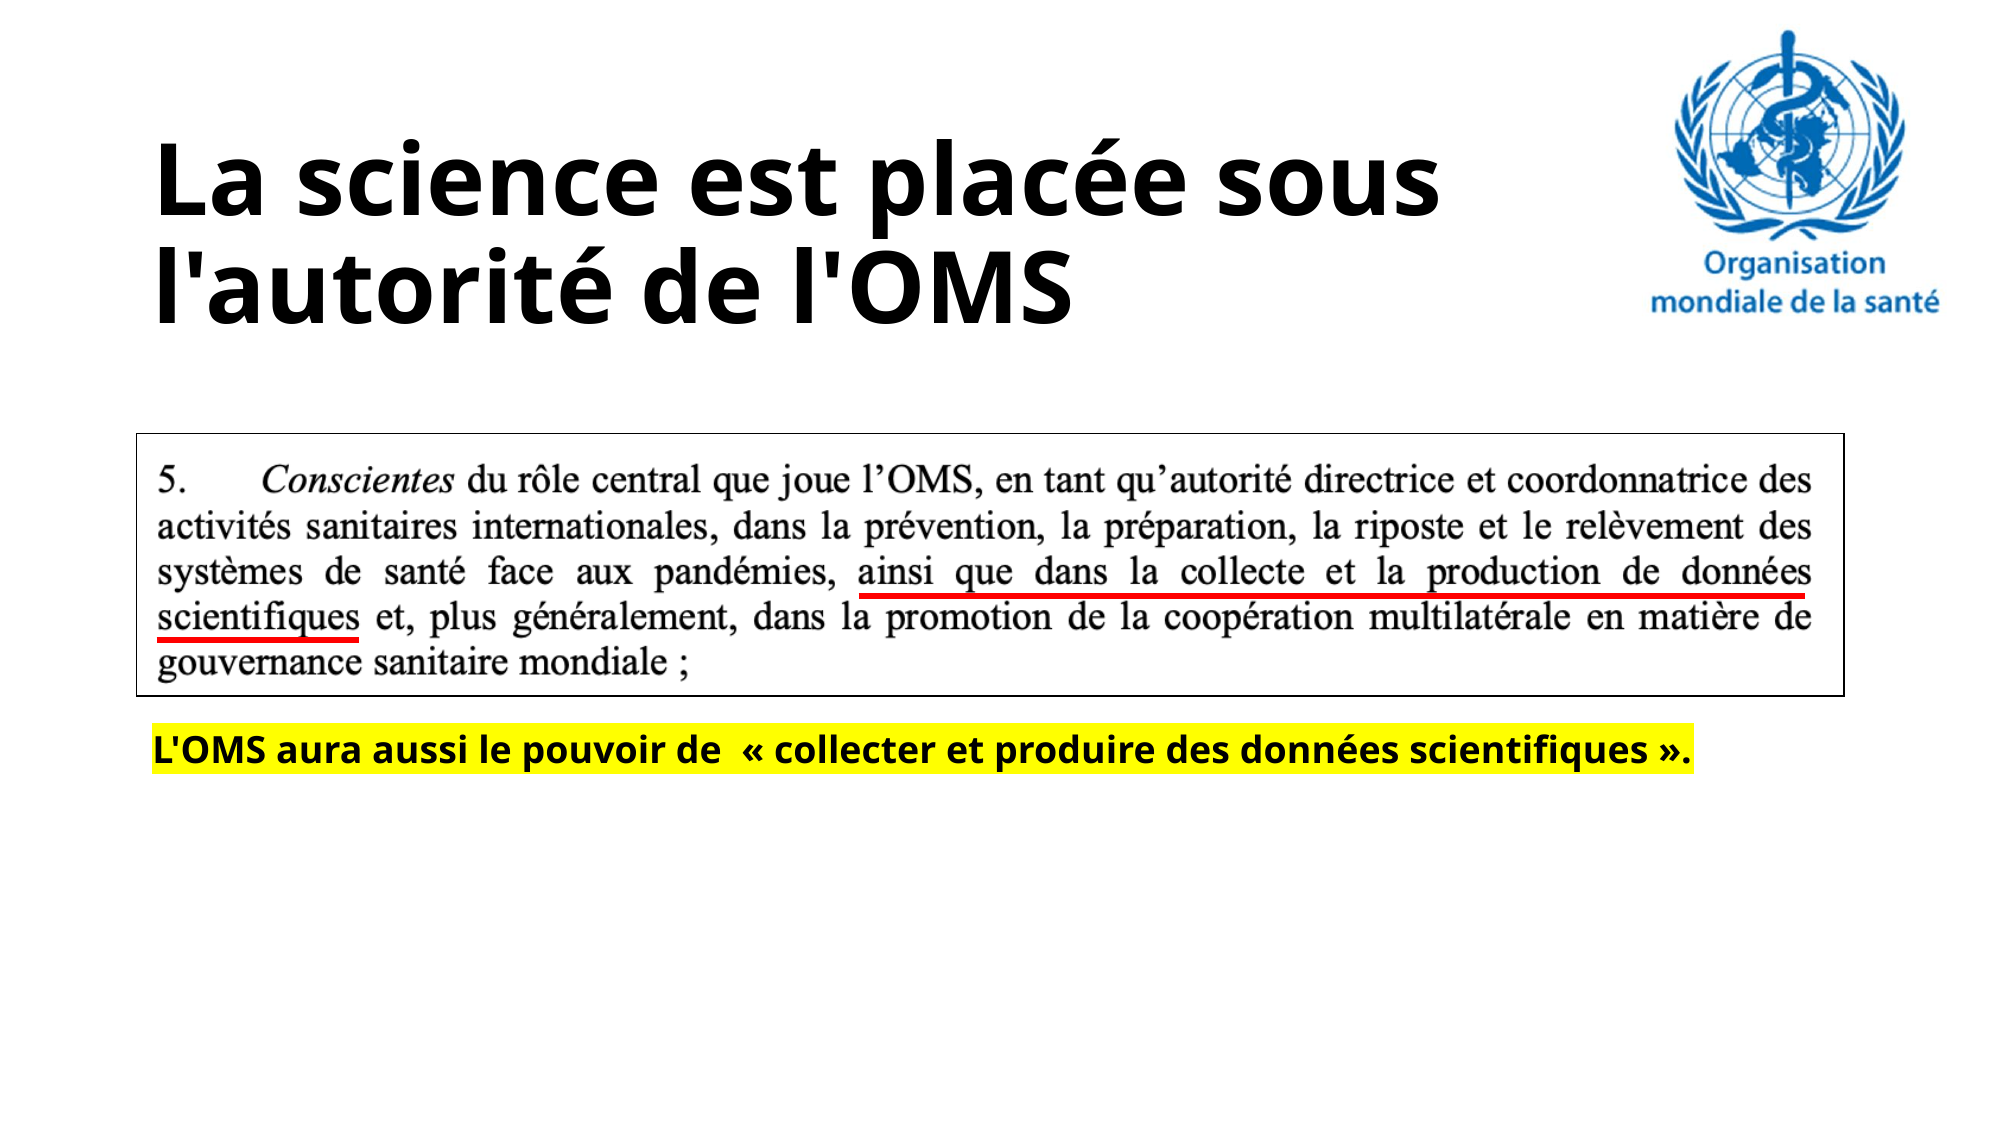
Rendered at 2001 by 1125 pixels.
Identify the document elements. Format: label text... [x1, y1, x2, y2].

title La science est placée sous l'autorité de l'OMS [137, 121, 1863, 339]
picture [137, 434, 1844, 696]
picture [1617, 0, 1978, 360]
text_box L'OMS aura aussi le pouvoir de « collecter et produire des données scientifiques ». [137, 718, 1927, 779]
